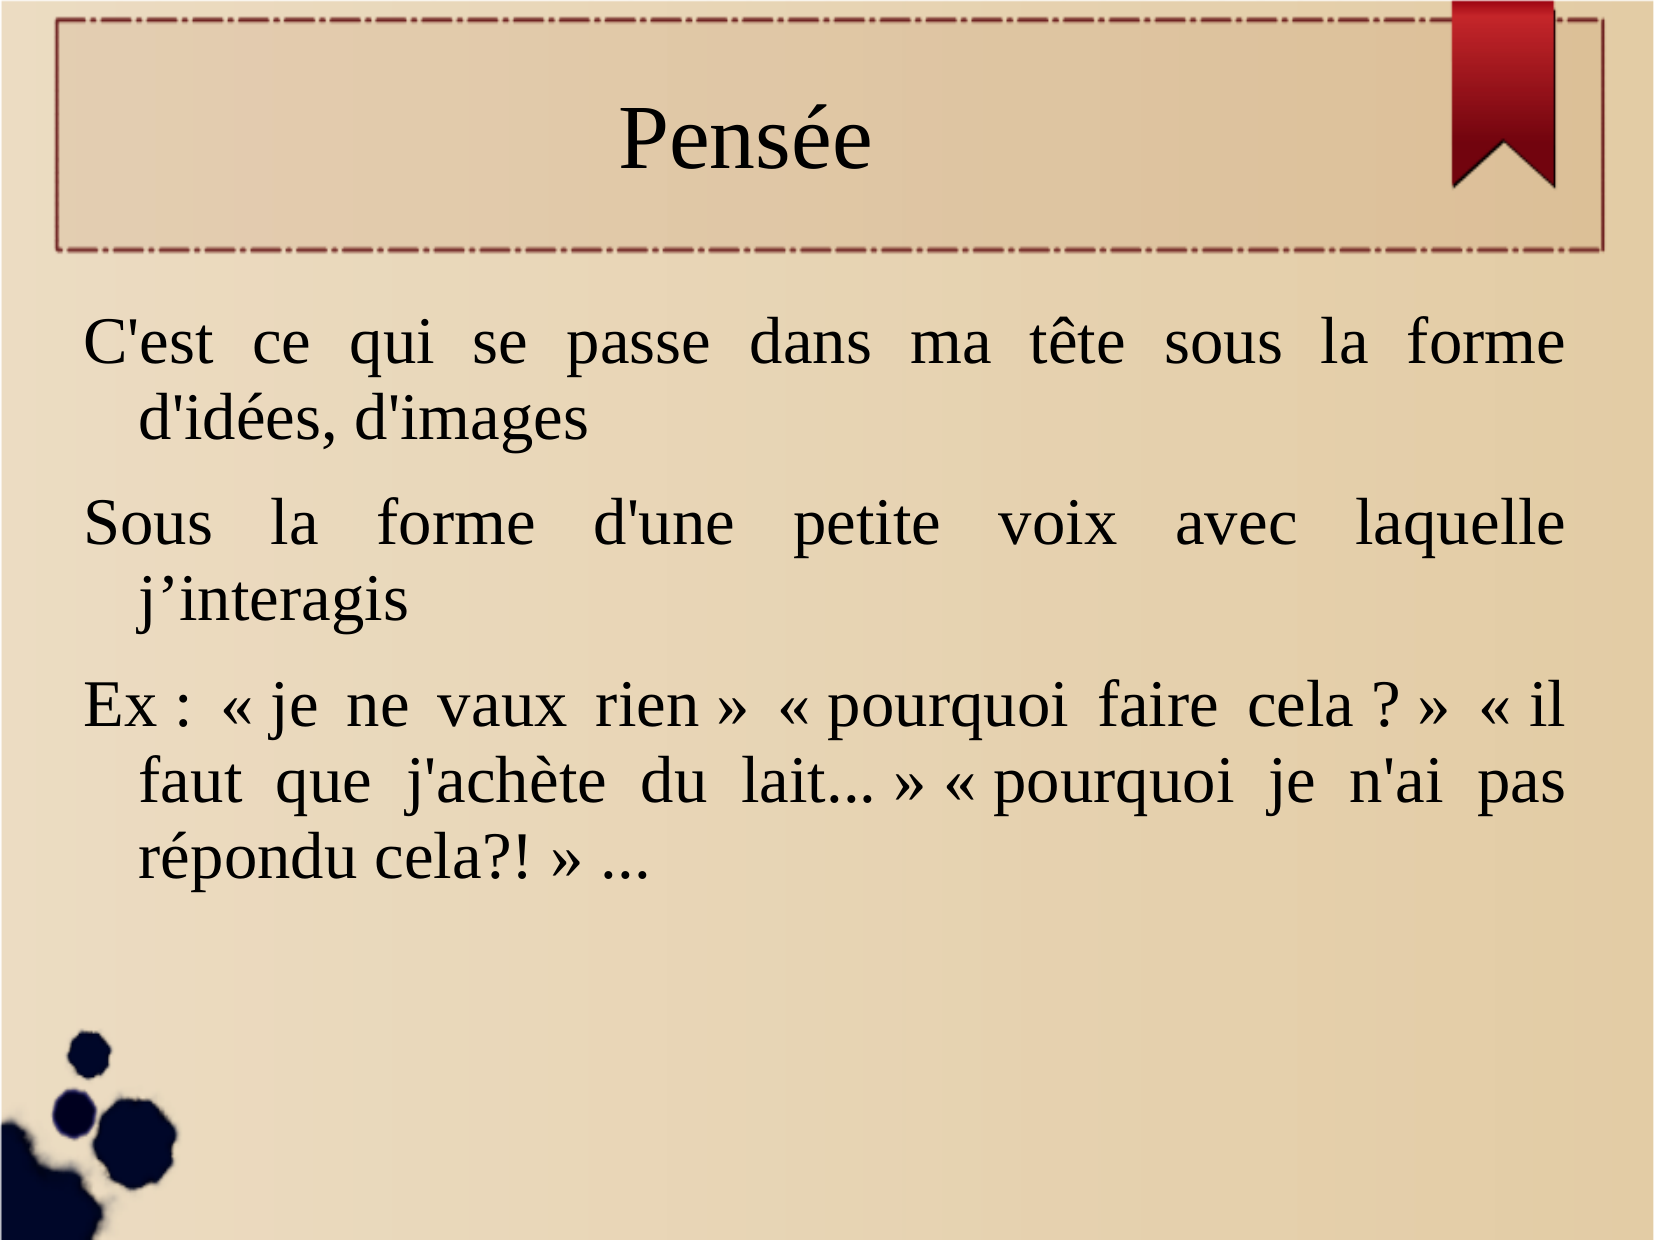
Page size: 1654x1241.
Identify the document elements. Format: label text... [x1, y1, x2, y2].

picture [0, 0, 1654, 1240]
list C'est ce qui se passe dans ma tête sous la forme d'idées, d'images Sous la forme d'une petite voix avec laquelle j’interagis Ex : « je ne vaux rien » « pourquoi faire cela ? » « il faut que j'achète du lait... » « pourquoi je n'ai pas répondu cela?! » ... [82, 299, 1569, 1017]
title Pensée [82, 47, 1410, 227]
